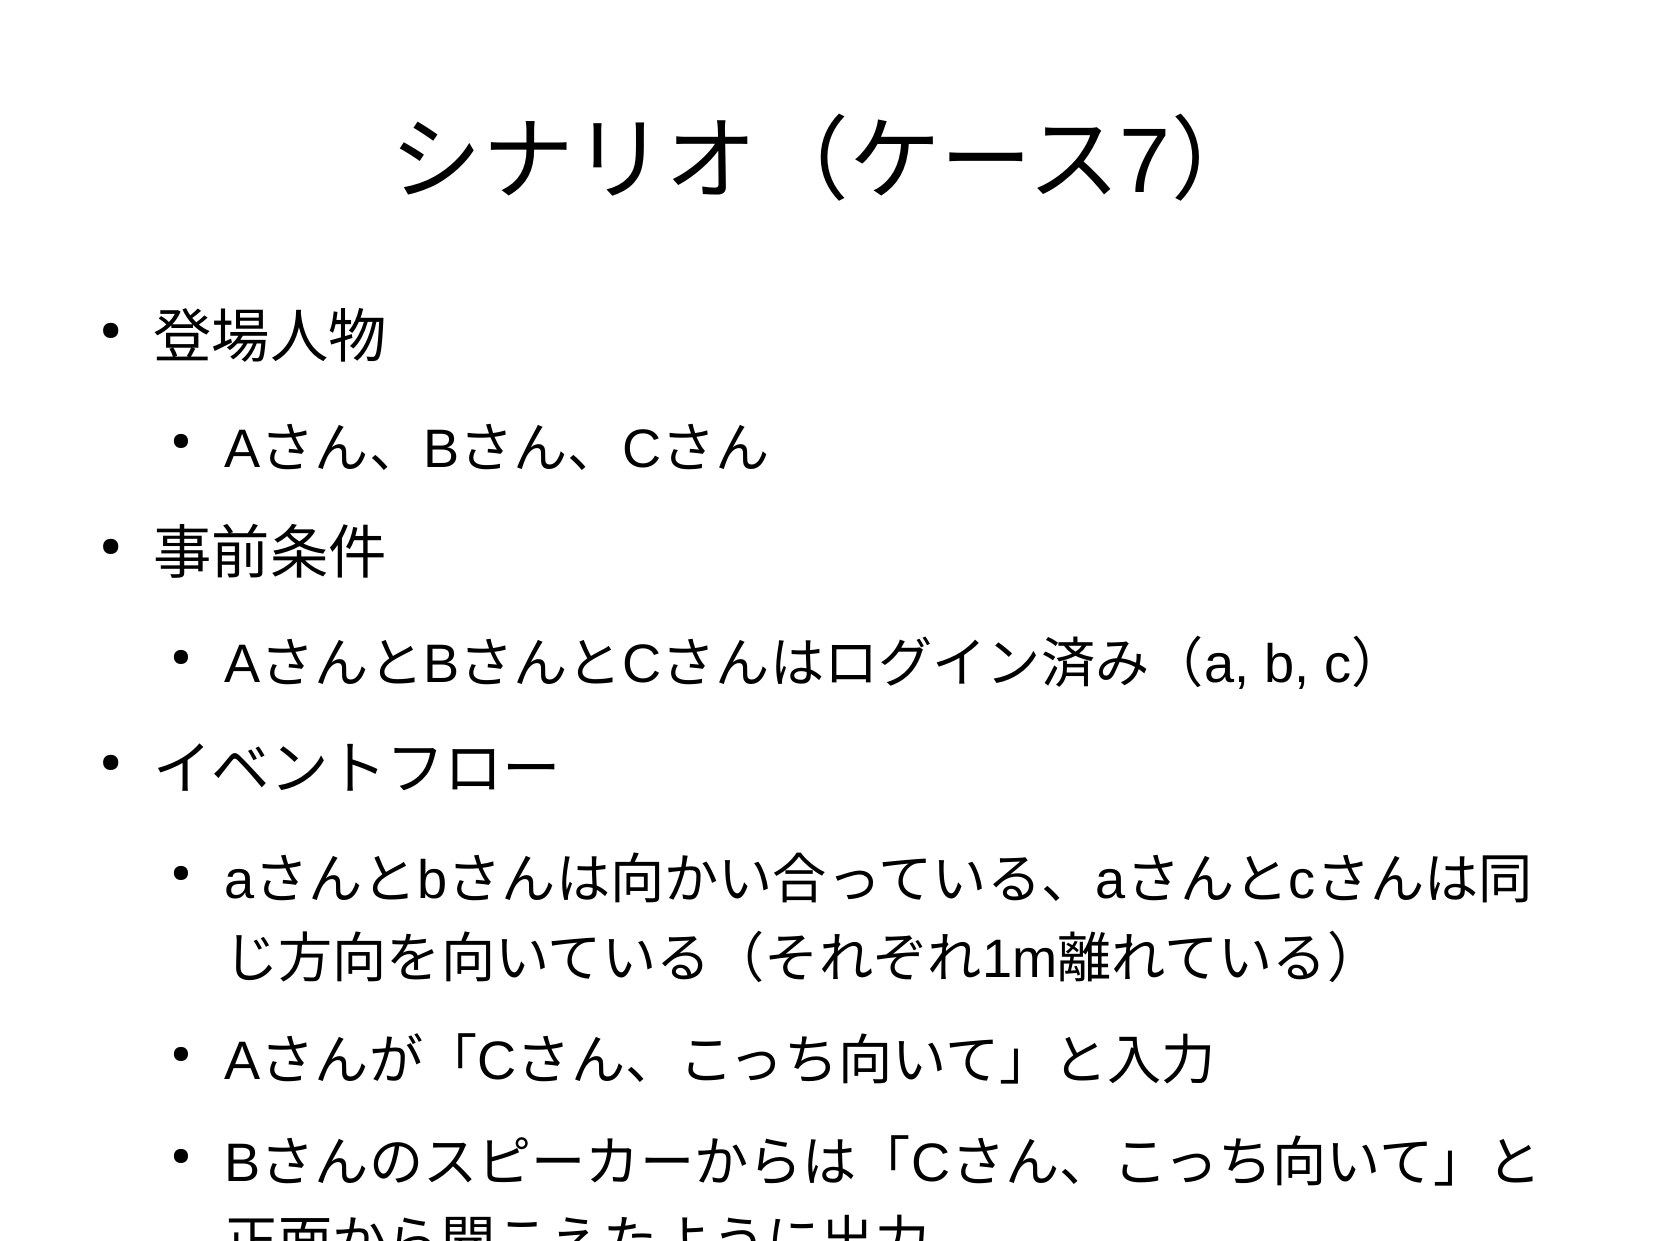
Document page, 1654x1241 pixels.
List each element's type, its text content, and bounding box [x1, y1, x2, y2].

list 登場人物 Aさん、Bさん、Cさん 事前条件 AさんとBさんとCさんはログイン済み（a, b, c） イベントフロー aさんとbさんは向かい合っている、aさんとcさんは同じ方向を向いている（それぞれ1m離れている） Aさんが「Cさん、こっち向いて」と入力 Bさんのスピーカーからは「Cさん、こっち向いて」と正面から聞こえたように出力 Cさんのスピーカーからは「Cさん、こっち向いて」と後ろから聞こえたように出力 [82, 290, 1571, 1205]
title シナリオ（ケース7） [82, 56, 1571, 250]
